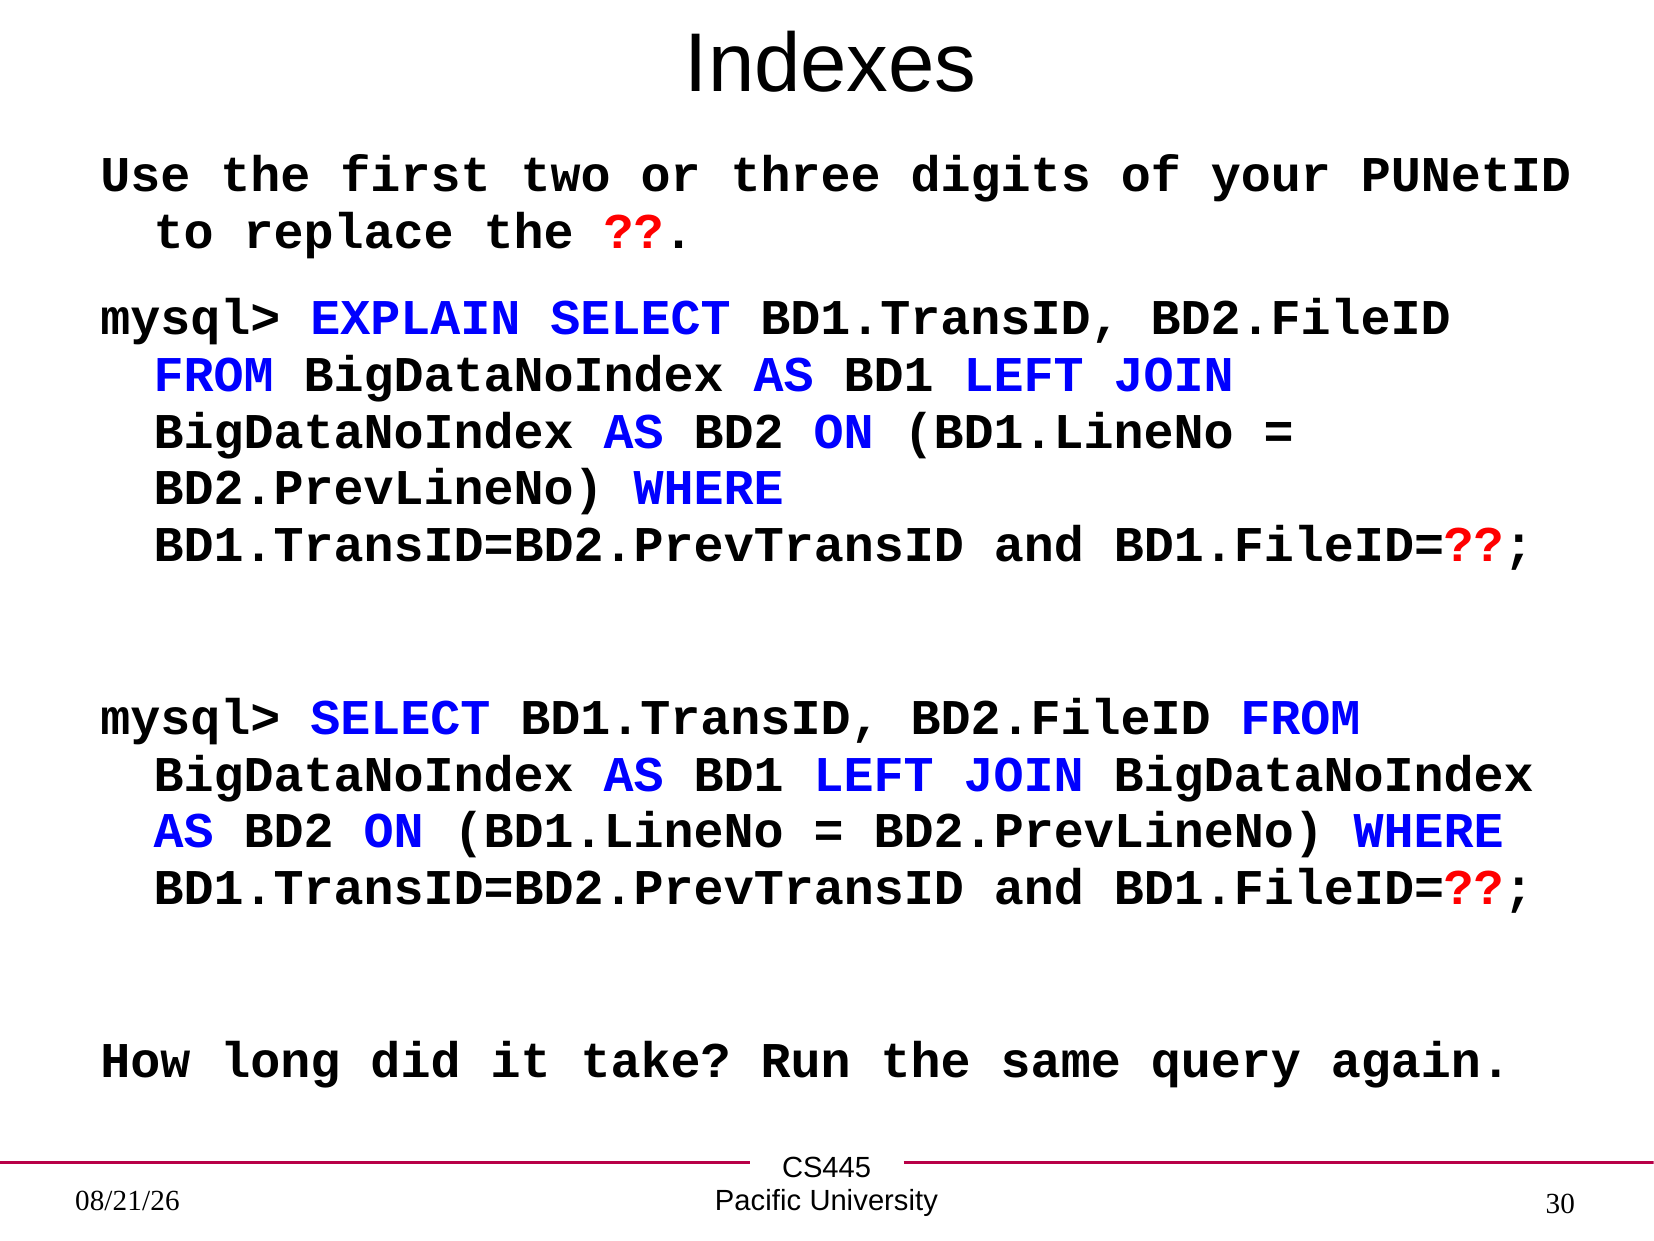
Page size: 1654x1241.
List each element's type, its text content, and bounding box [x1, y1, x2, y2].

title Indexes [86, 15, 1576, 109]
list Use the first two or three digits of your PUNetID to replace the ??. mysql> EXPLAIN SELECT BD1.TransID, BD2.FileID FROM BigDataNoIndex AS BD1 LEFT JOIN BigDataNoIndex AS BD2 ON (BD1.LineNo = BD2.PrevLineNo) WHERE BD1.TransID=BD2.PrevTransID and BD1.FileID=??; mysql> SELECT BD1.TransID, BD2.FileID FROM BigDataNoIndex AS BD1 LEFT JOIN BigDataNoIndex AS BD2 ON (BD1.LineNo = BD2.PrevLineNo) WHERE BD1.TransID=BD2.PrevTransID and BD1.FileID=??; How long did it take? Run the same query again. [82, 150, 1571, 1111]
